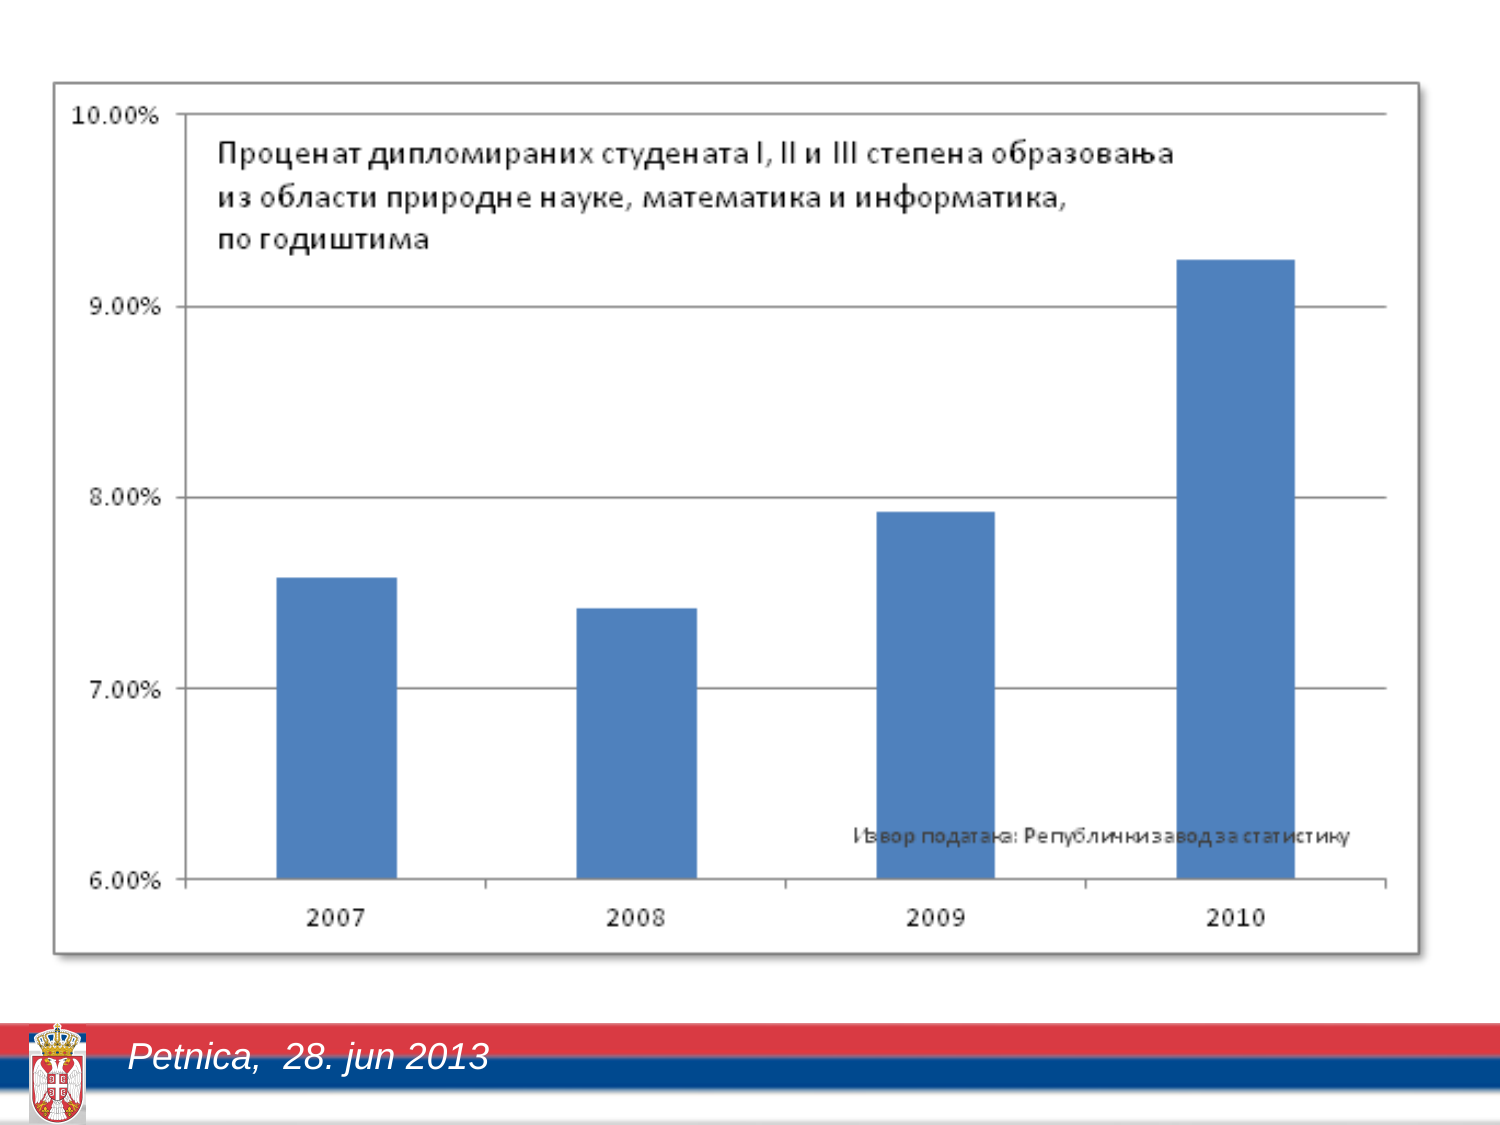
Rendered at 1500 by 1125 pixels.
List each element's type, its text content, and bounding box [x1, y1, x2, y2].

chart [0, 1023, 1500, 1125]
picture [45, 74, 1440, 976]
title Petnica, 28. jun 2013 [112, 1015, 1463, 1094]
